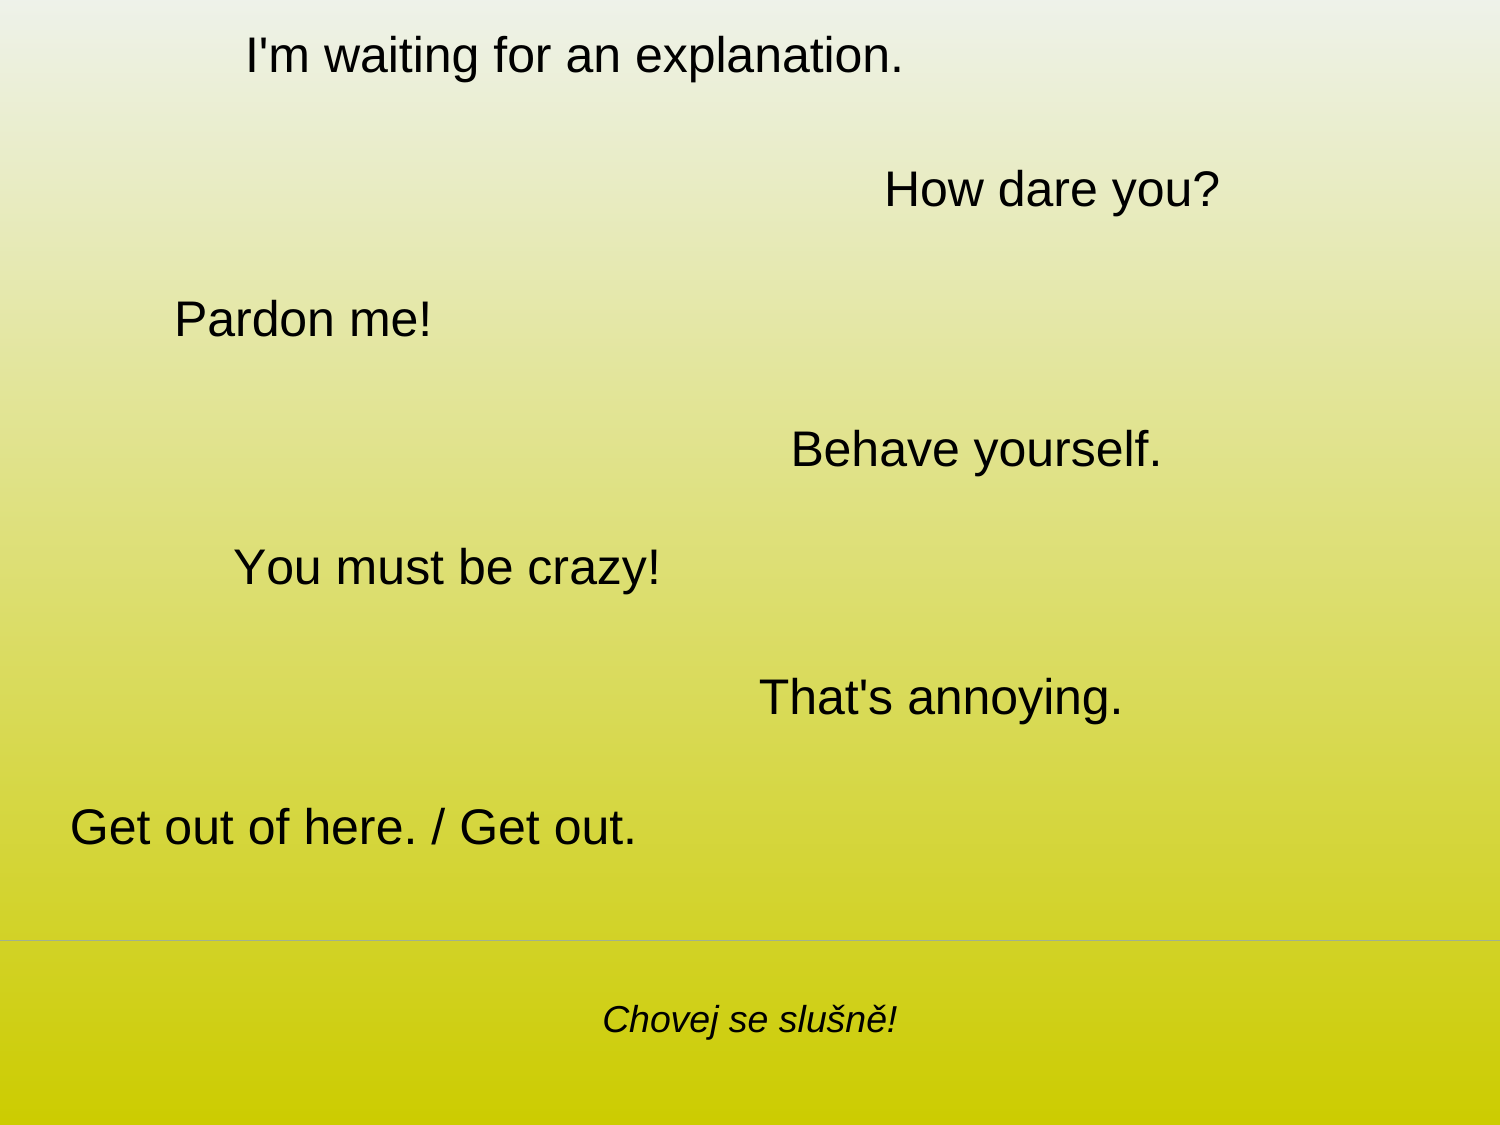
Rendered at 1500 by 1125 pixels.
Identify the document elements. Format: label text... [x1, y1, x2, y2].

text_box You must be crazy! [218, 527, 691, 603]
text_box Chovej se slušně! [587, 987, 913, 1049]
text_box How dare you? [869, 148, 1236, 225]
text_box Behave yourself. [775, 408, 1178, 485]
text_box I'm waiting for an explanation. [230, 14, 928, 90]
text_box Pardon me! [159, 278, 455, 355]
text_box Get out of here. / Get out. [55, 786, 654, 863]
text_box That's annoying. [744, 656, 1152, 733]
